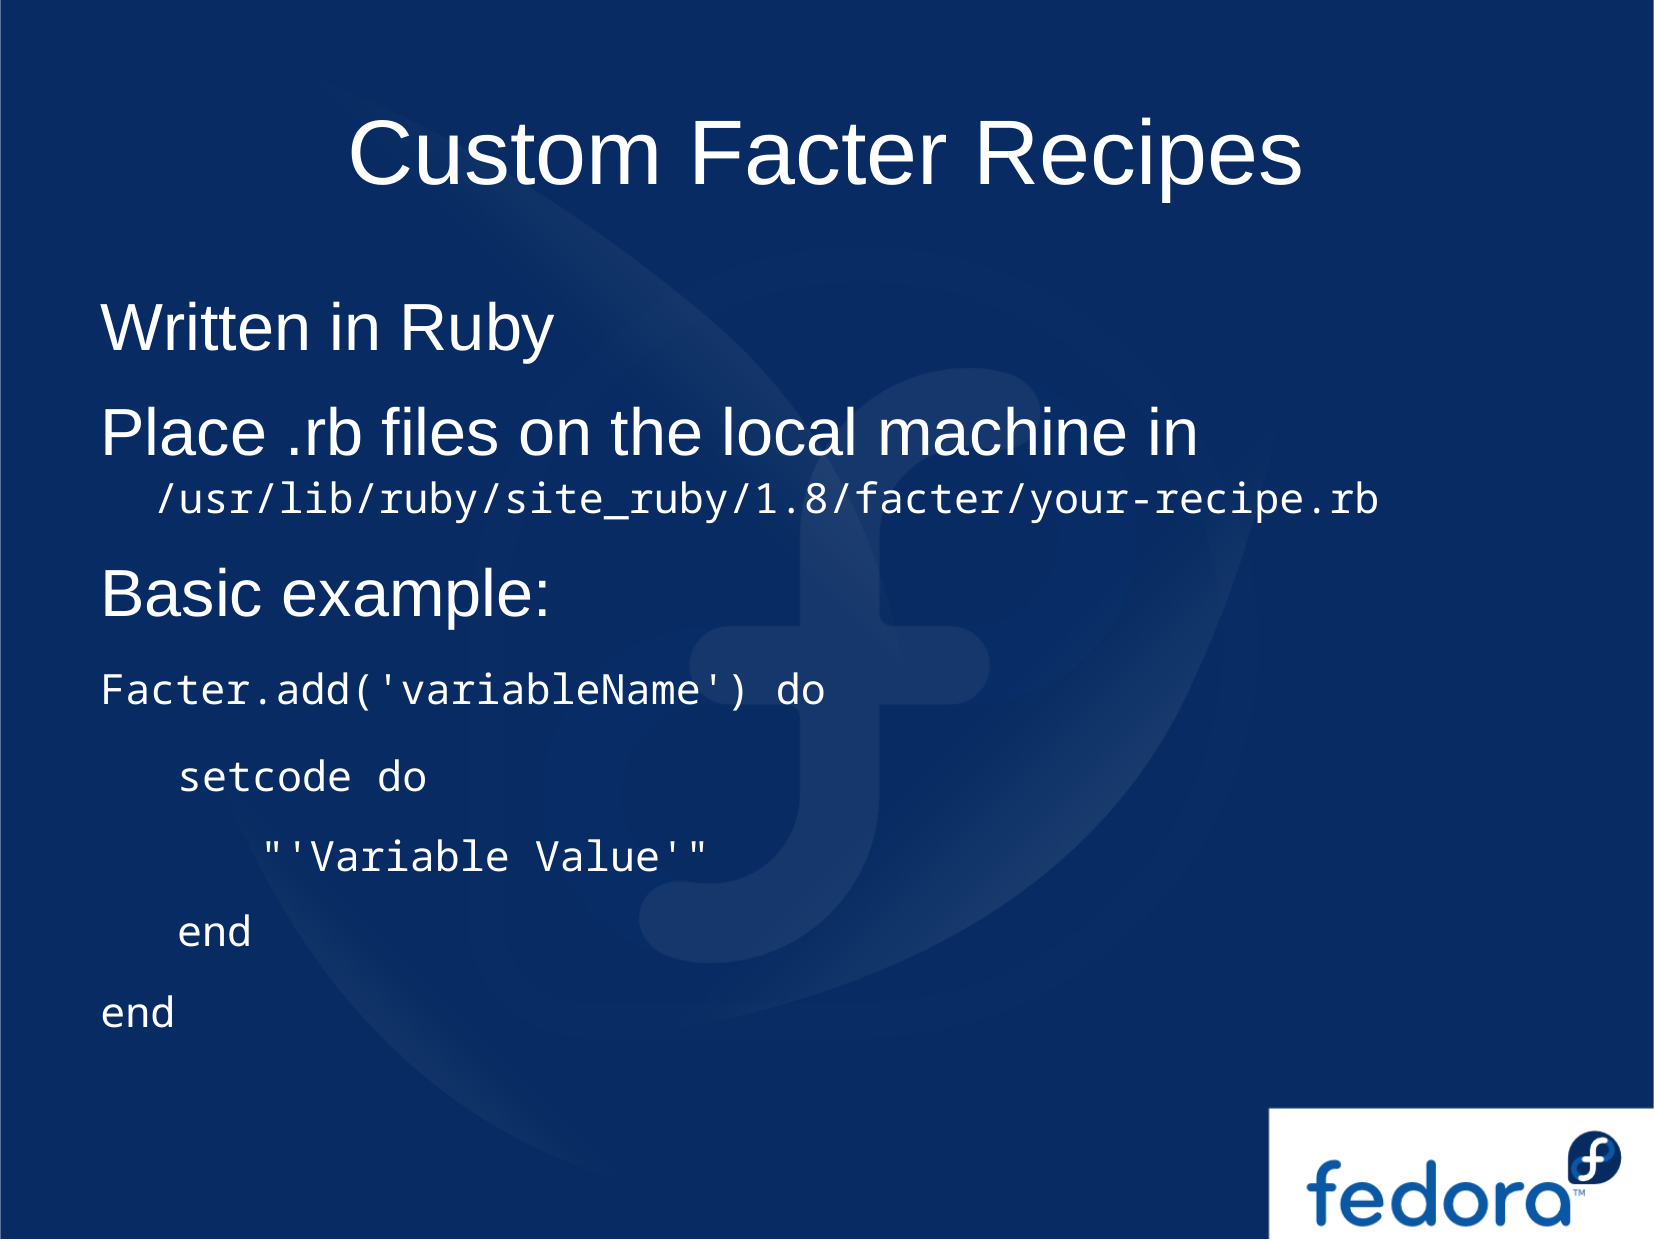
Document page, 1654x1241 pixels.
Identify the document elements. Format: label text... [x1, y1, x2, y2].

picture [0, 0, 1654, 1239]
title Custom Facter Recipes [82, 56, 1571, 250]
list Written in Ruby Place .rb files on the local machine in /usr/lib/ruby/site_ruby/1.8/facter/your-recipe.rb Basic example: Facter.add('variableName') do setcode do "'Variable Value'" end end [82, 290, 1571, 1094]
